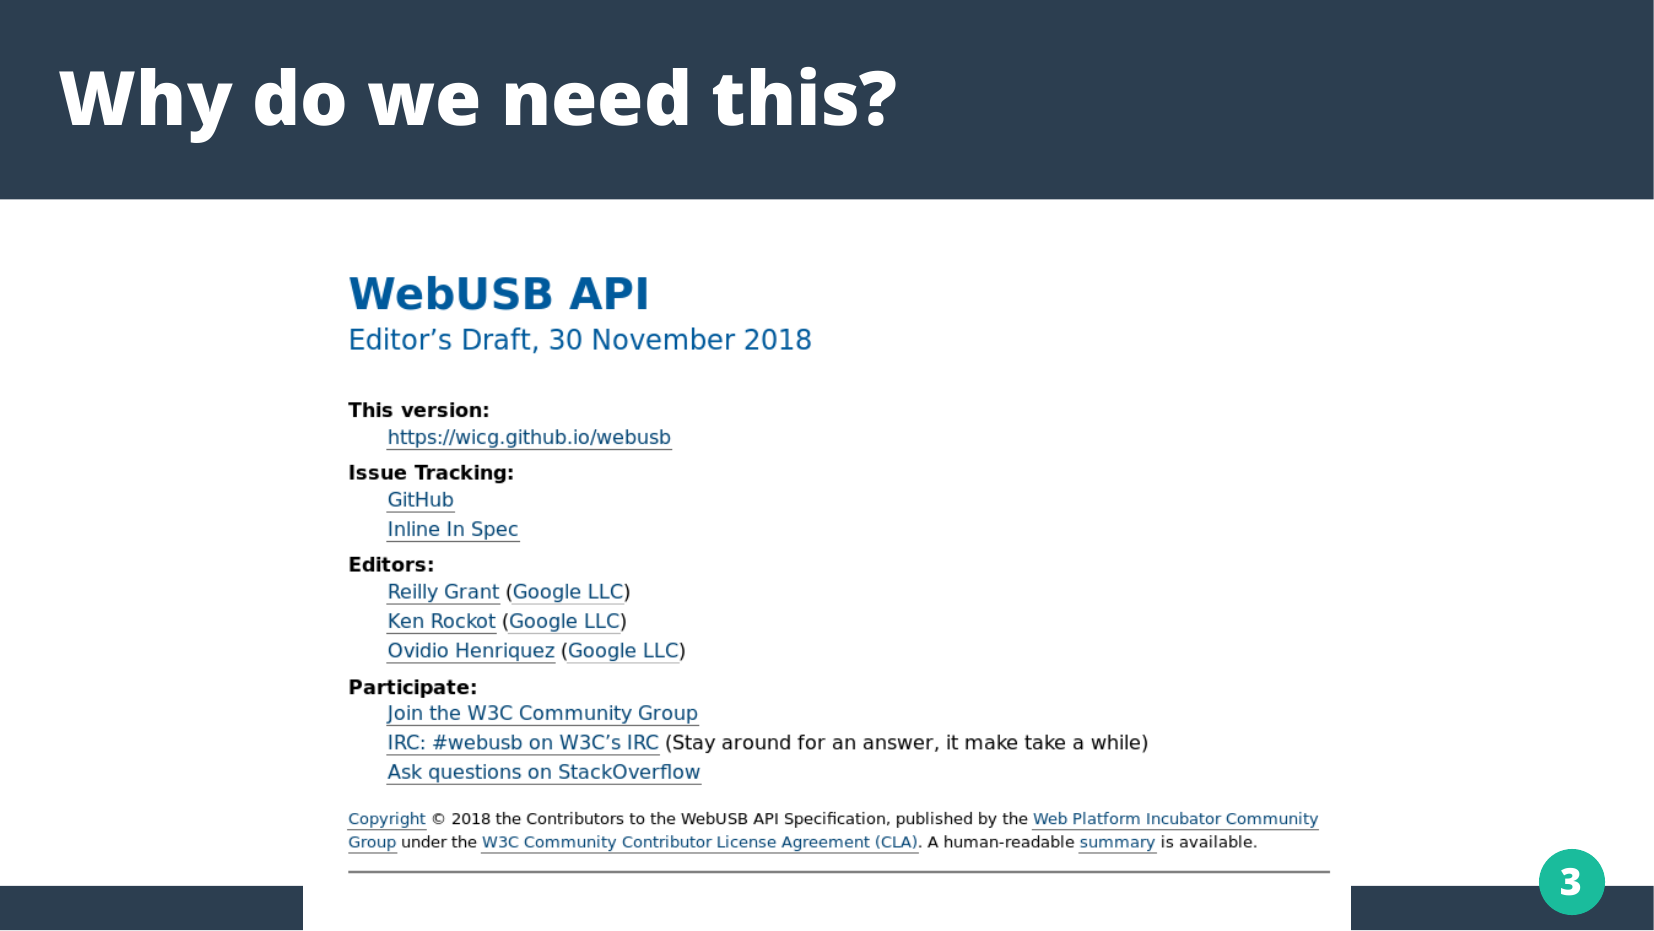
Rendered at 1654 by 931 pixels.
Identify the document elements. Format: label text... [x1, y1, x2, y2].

picture [303, 243, 1351, 931]
title Why do we need this? [59, 37, 1595, 155]
